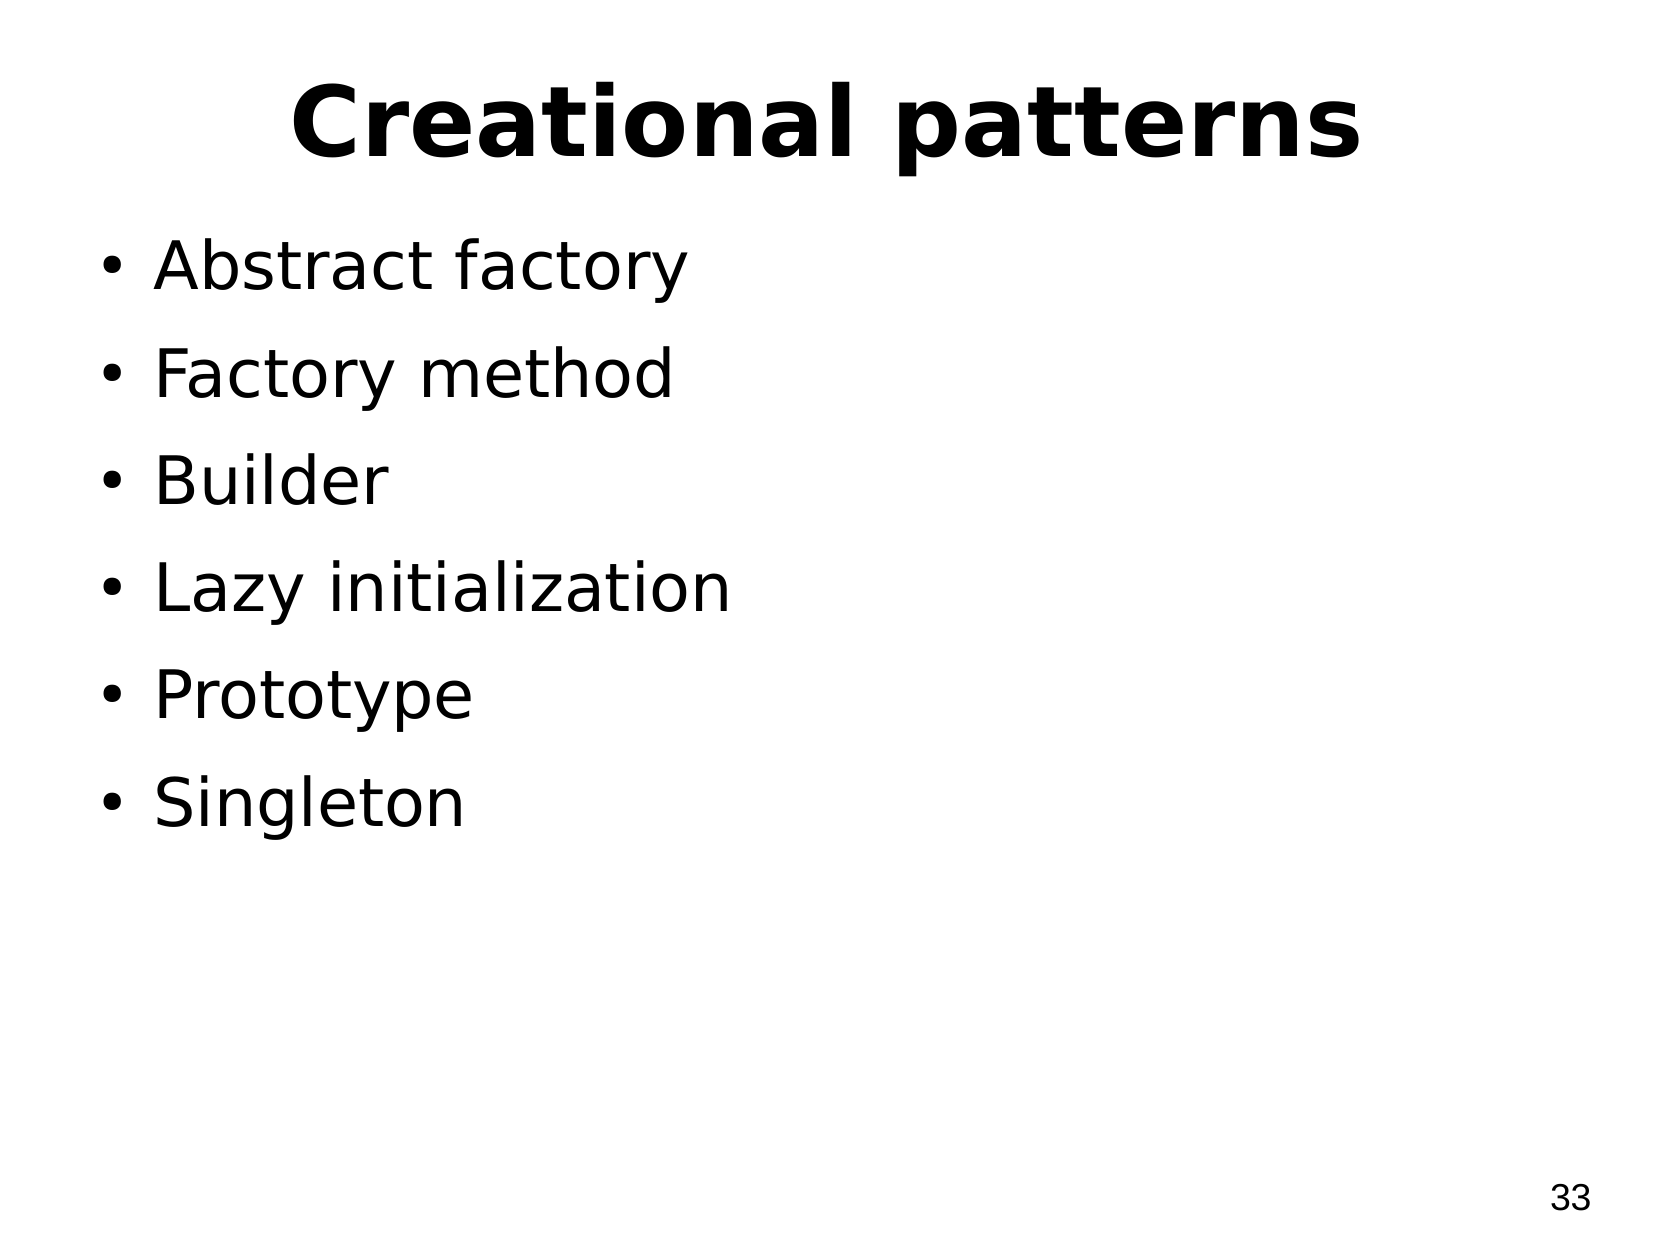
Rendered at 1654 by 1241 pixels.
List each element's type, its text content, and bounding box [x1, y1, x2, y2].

list Abstract factory Factory method Builder Lazy initialization Prototype Singleton [82, 227, 1571, 1205]
title Creational patterns [82, 49, 1571, 196]
